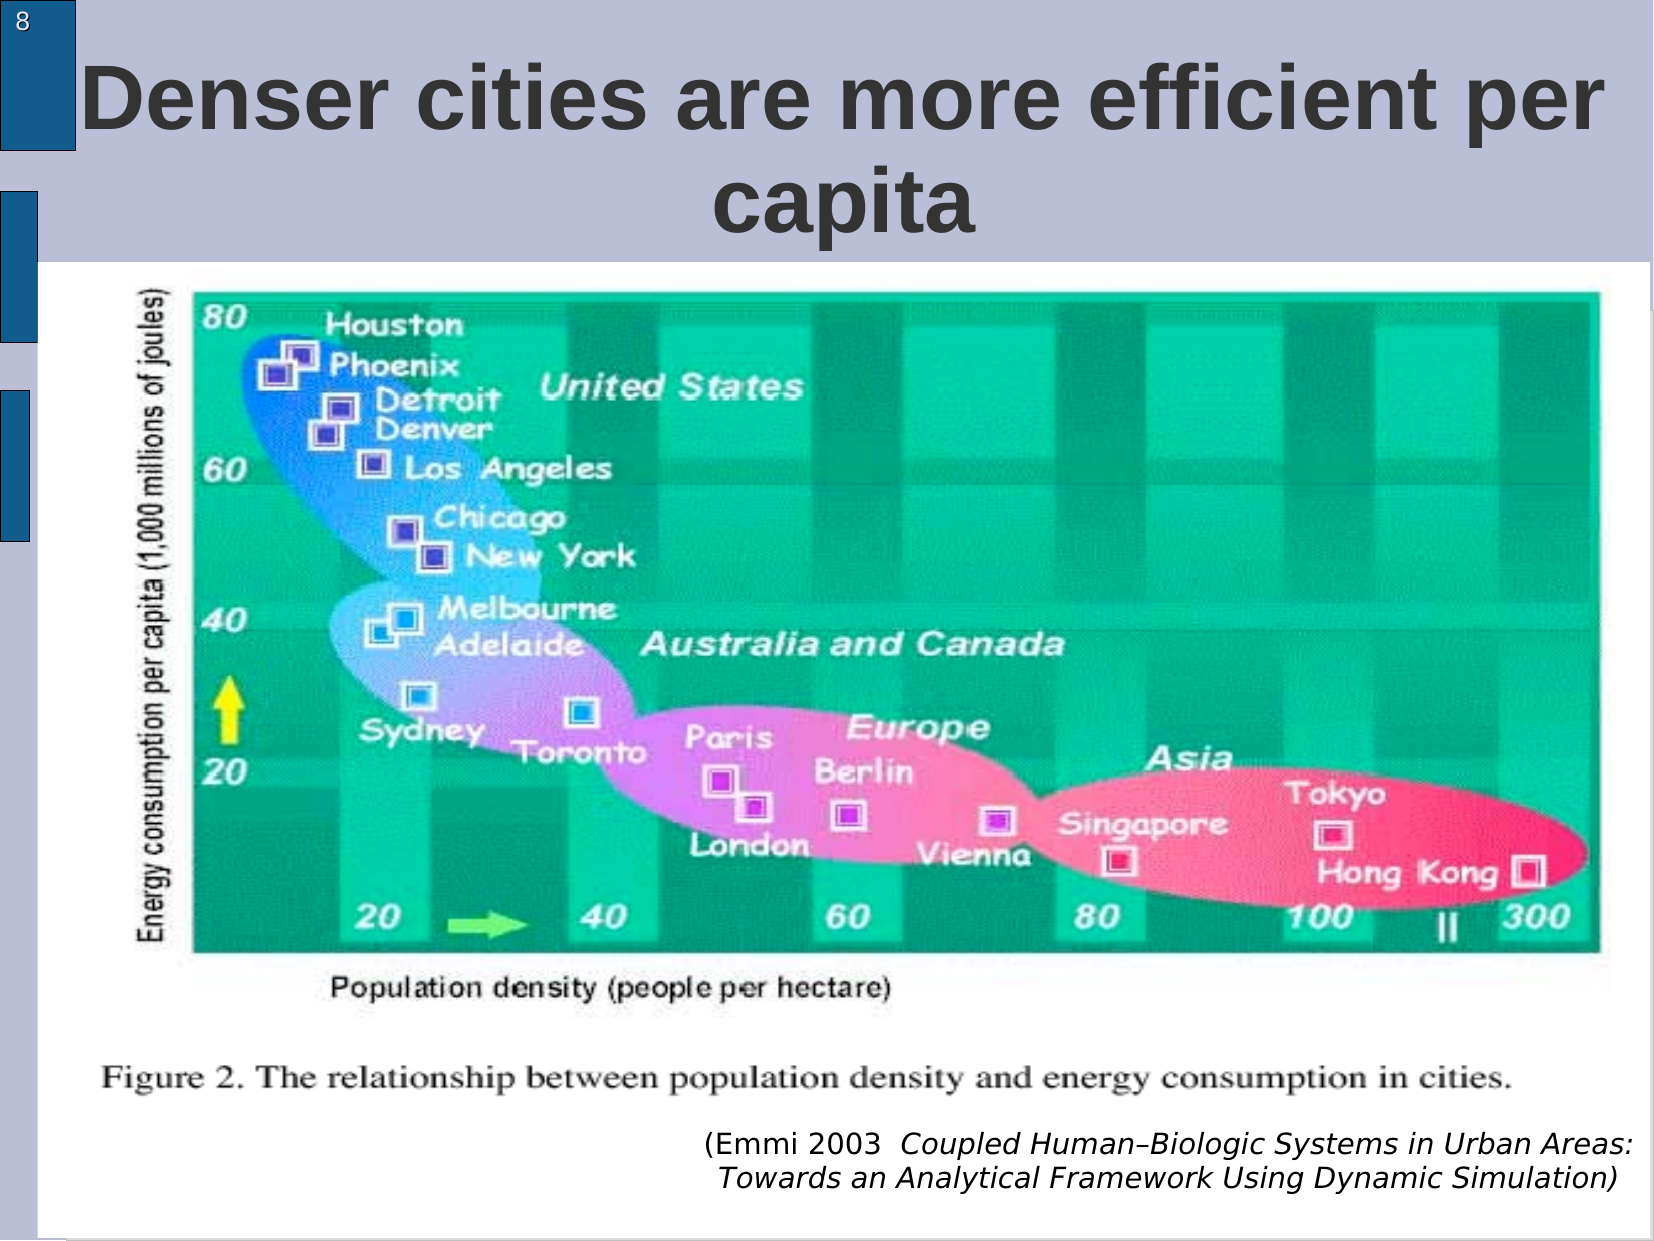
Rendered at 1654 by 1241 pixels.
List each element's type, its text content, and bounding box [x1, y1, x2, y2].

picture [37, 262, 1651, 1238]
title Denser cities are more efficient per capita [75, 0, 1613, 262]
